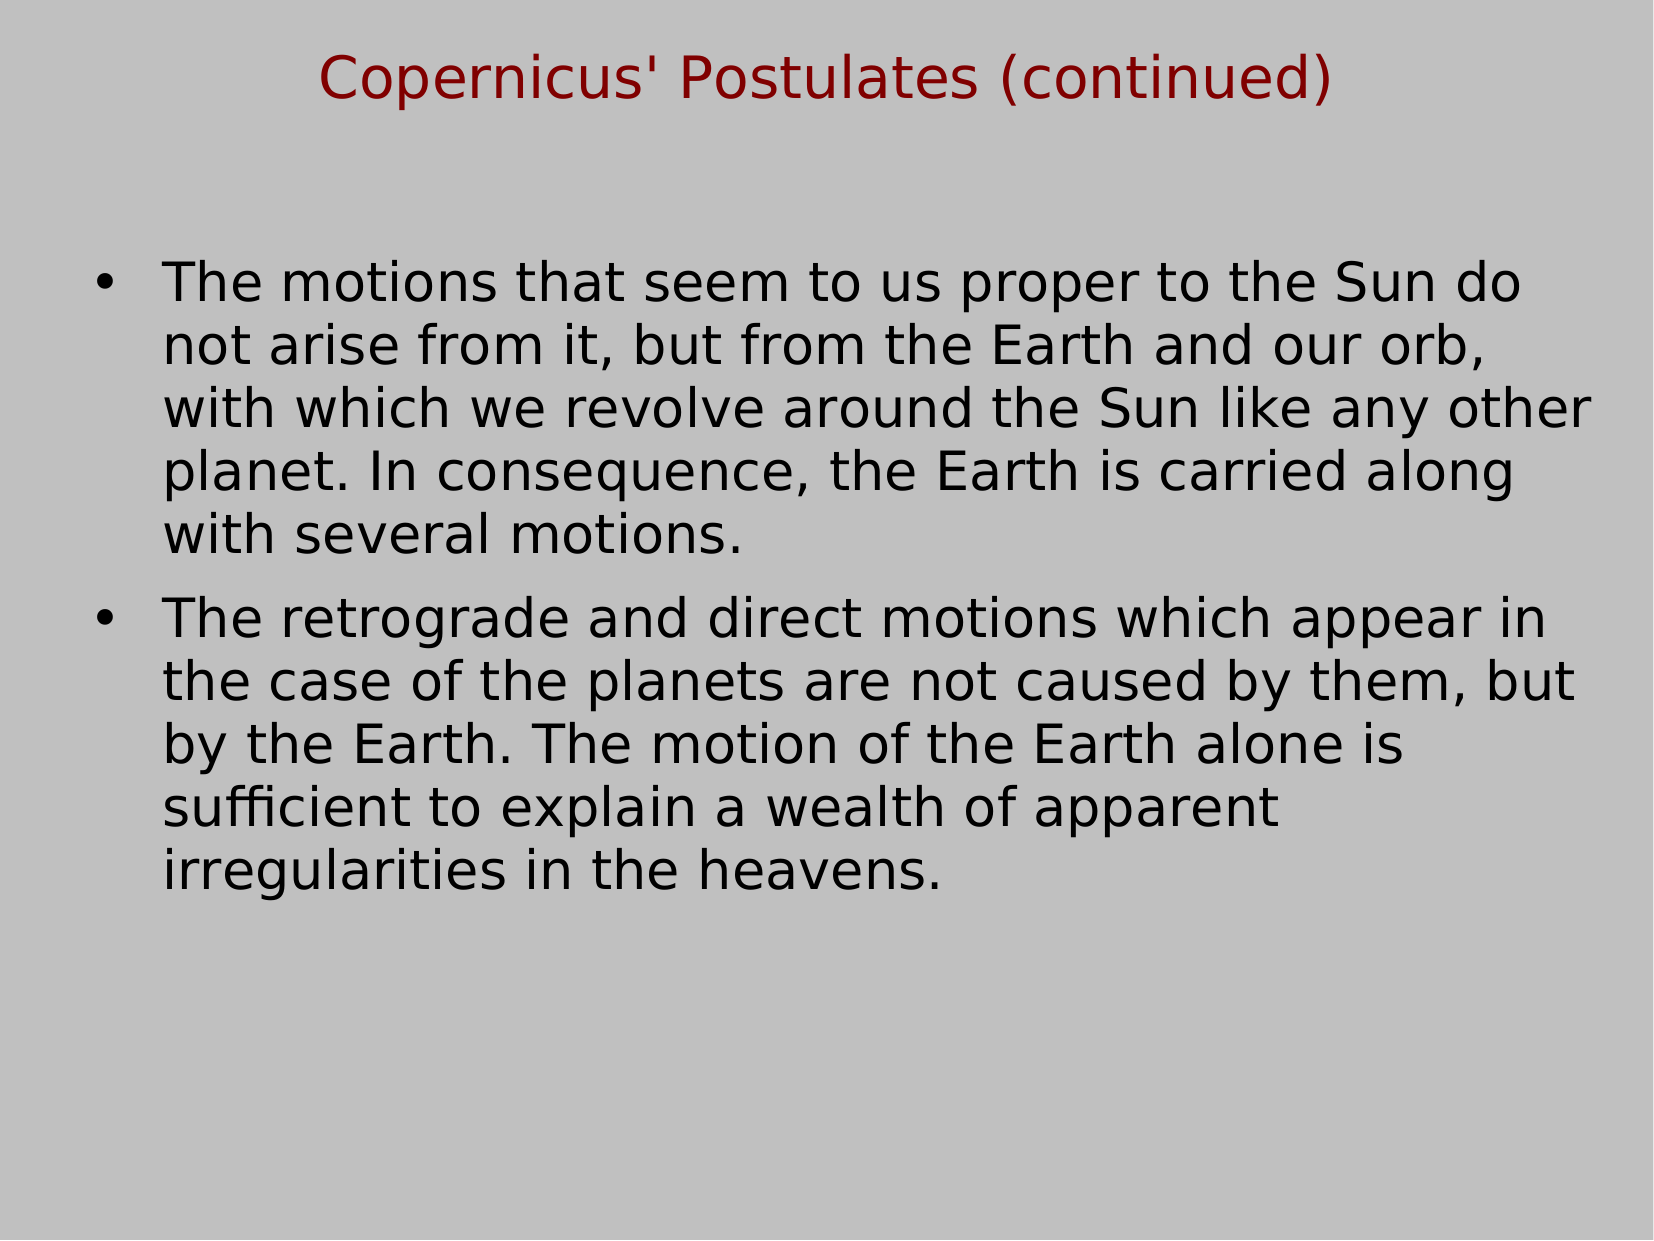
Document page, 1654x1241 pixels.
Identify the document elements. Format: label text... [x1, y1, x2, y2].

text_box • The motions that seem to us proper to the Sun do not arise from it, but from the Earth and our orb, with which we revolve around the Sun like any other planet. In consequence, the Earth is carried along with several motions. • The retrograde and direct motions which appear in the case of the planets are not caused by them, but by the Earth. The motion of the Earth alone is sufficient to explain a wealth of apparent irregularities in the heavens. [75, 243, 1632, 910]
text_box Copernicus' Postulates (continued) [303, 37, 1350, 121]
